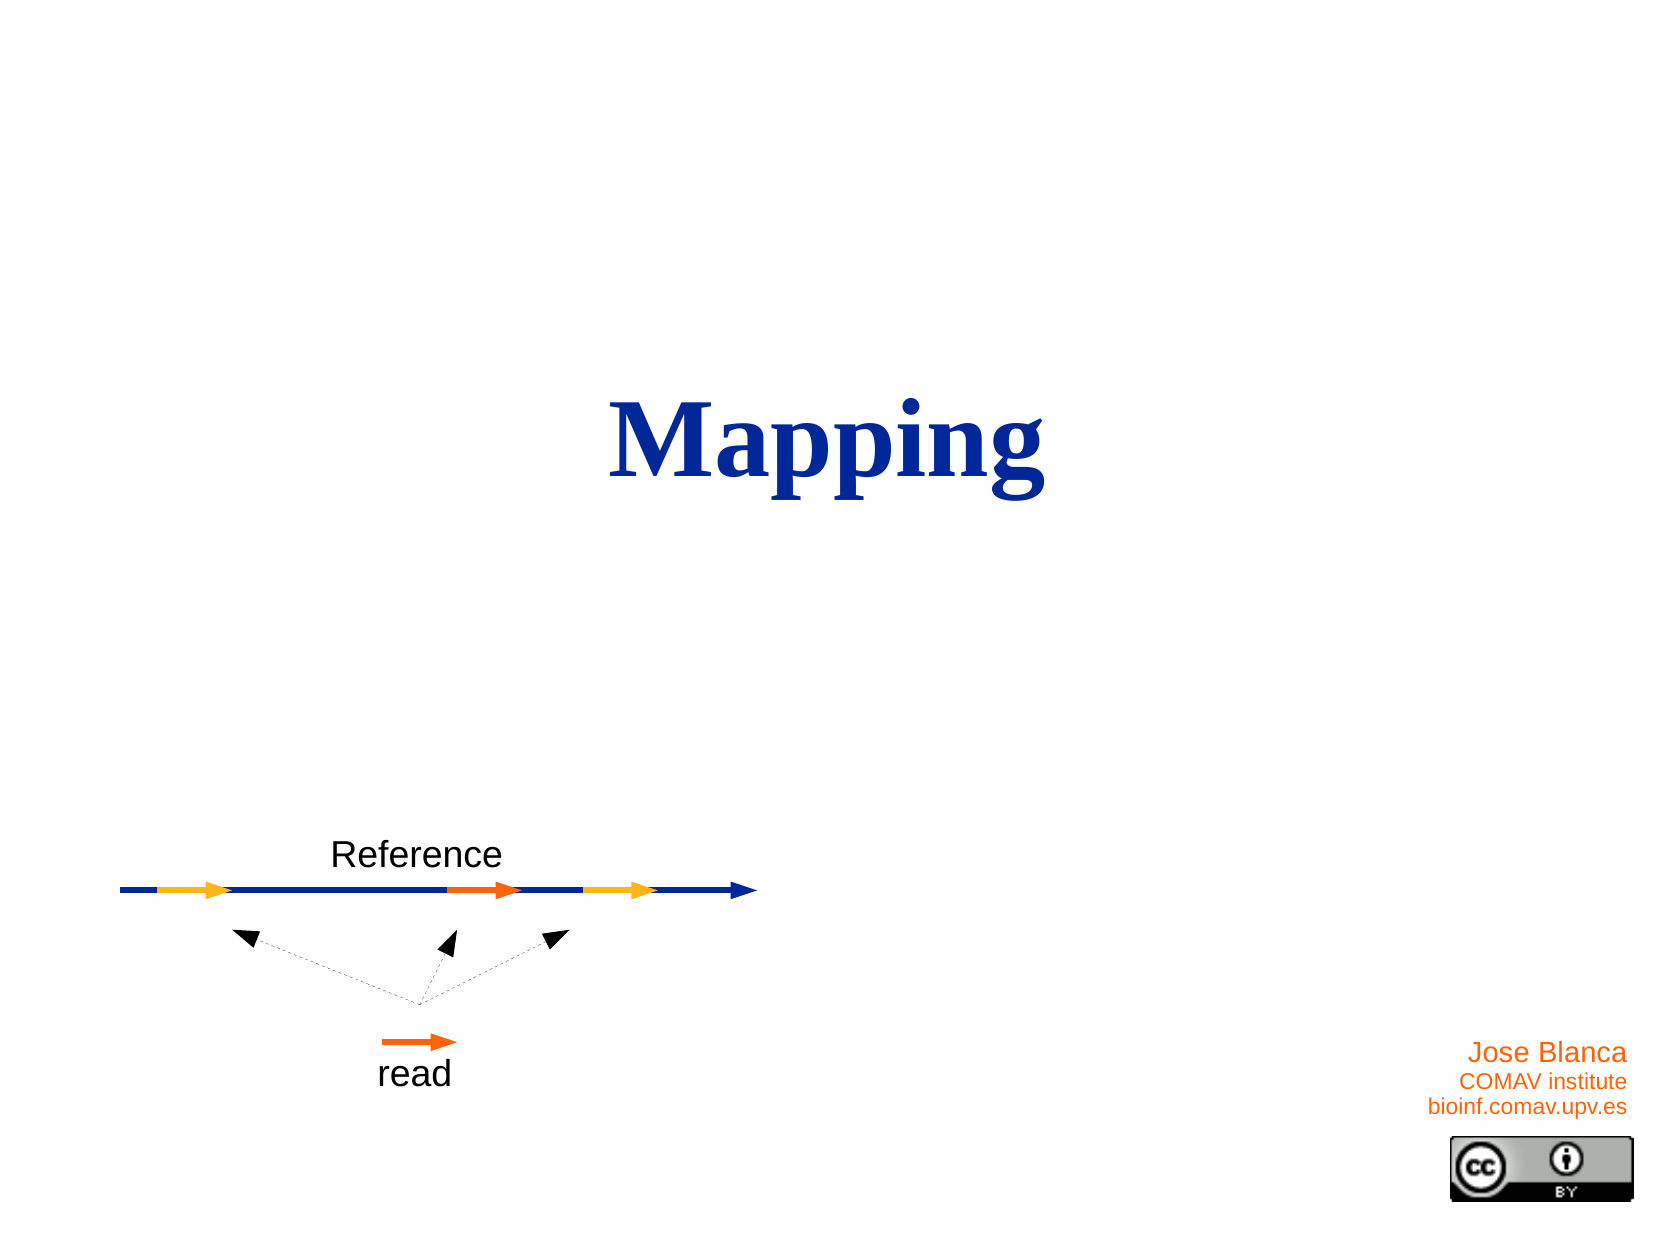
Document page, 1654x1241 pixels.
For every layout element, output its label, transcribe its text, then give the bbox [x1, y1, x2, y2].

title Mapping [82, 315, 1571, 563]
picture [1450, 1136, 1634, 1202]
text_box Reference [312, 822, 521, 886]
text_box Jose Blanca COMAV institute bioinf.comav.upv.es [1413, 1028, 1643, 1129]
text_box read [359, 1042, 471, 1105]
